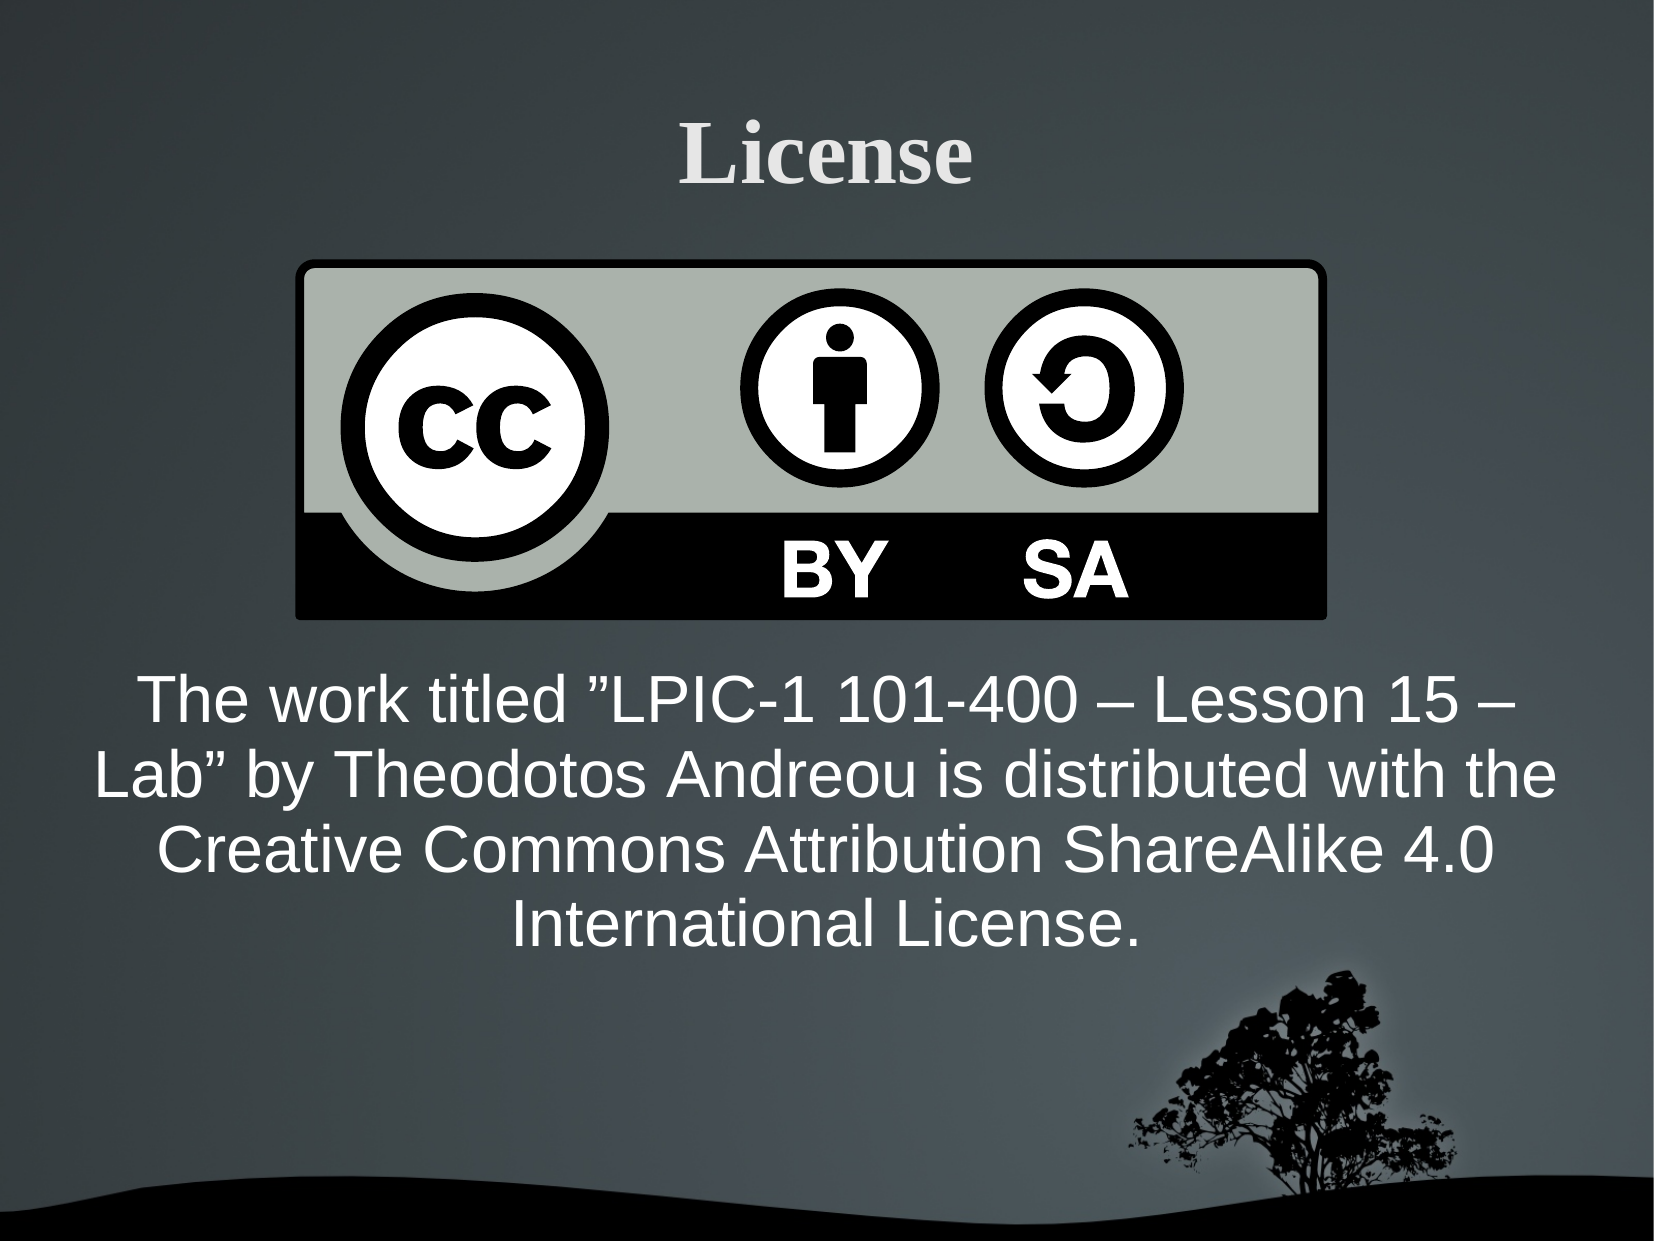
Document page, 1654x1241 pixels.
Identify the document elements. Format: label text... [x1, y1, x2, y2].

title License [82, 49, 1571, 257]
subtitle The work titled ”LPIC-1 101-400 – Lesson 15 – Lab” by Theodotos Andreou is distributed with the Creative Commons Attribution ShareAlike 4.0 International License. [82, 290, 1571, 1109]
picture [0, 0, 1654, 1241]
